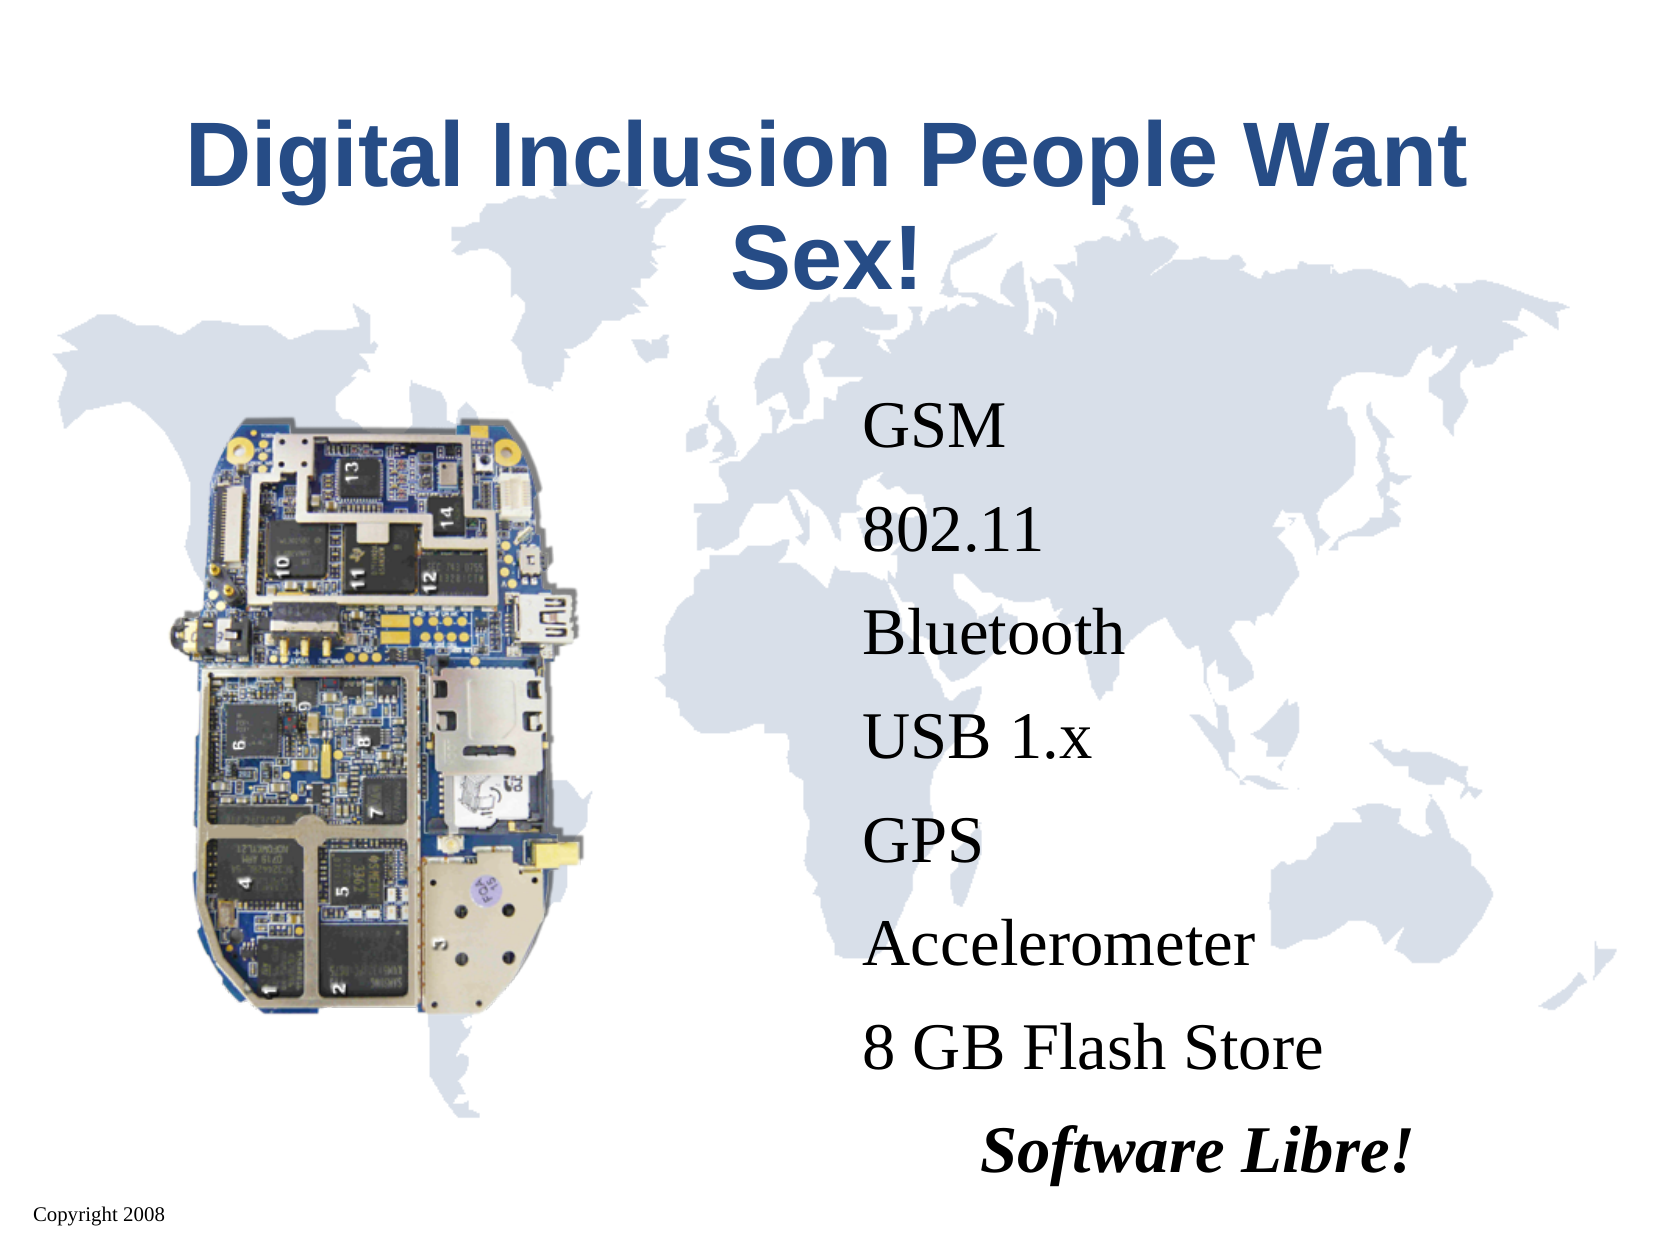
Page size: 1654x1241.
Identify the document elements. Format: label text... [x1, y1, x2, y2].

picture [28, 99, 1645, 1154]
title Digital Inclusion People Want Sex! [121, 99, 1534, 314]
list GSM 802.11 Bluetooth USB 1.x GPS Accelerometer 8 GB Flash Store Software Libre! [844, 388, 1534, 1218]
